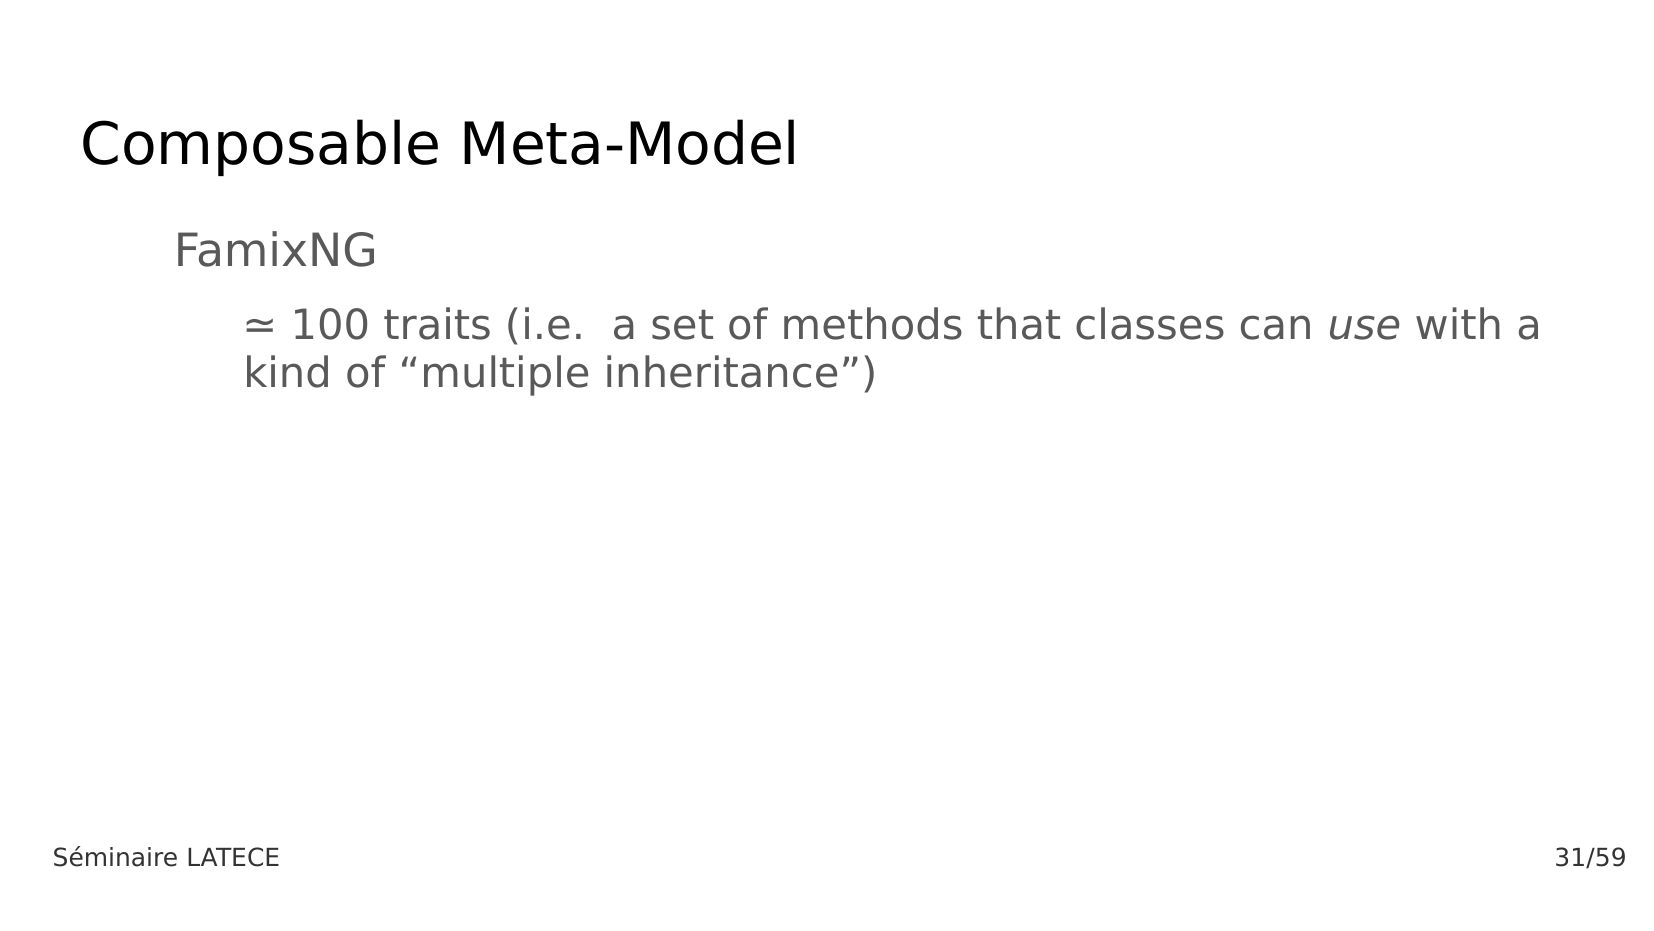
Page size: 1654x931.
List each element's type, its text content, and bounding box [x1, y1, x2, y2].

list FamixNG ≃ 100 traits (i.e. a set of methods that classes can use with a kind of “multiple inheritance”) [157, 223, 1578, 797]
title Composable Meta-Model [80, 97, 1479, 192]
